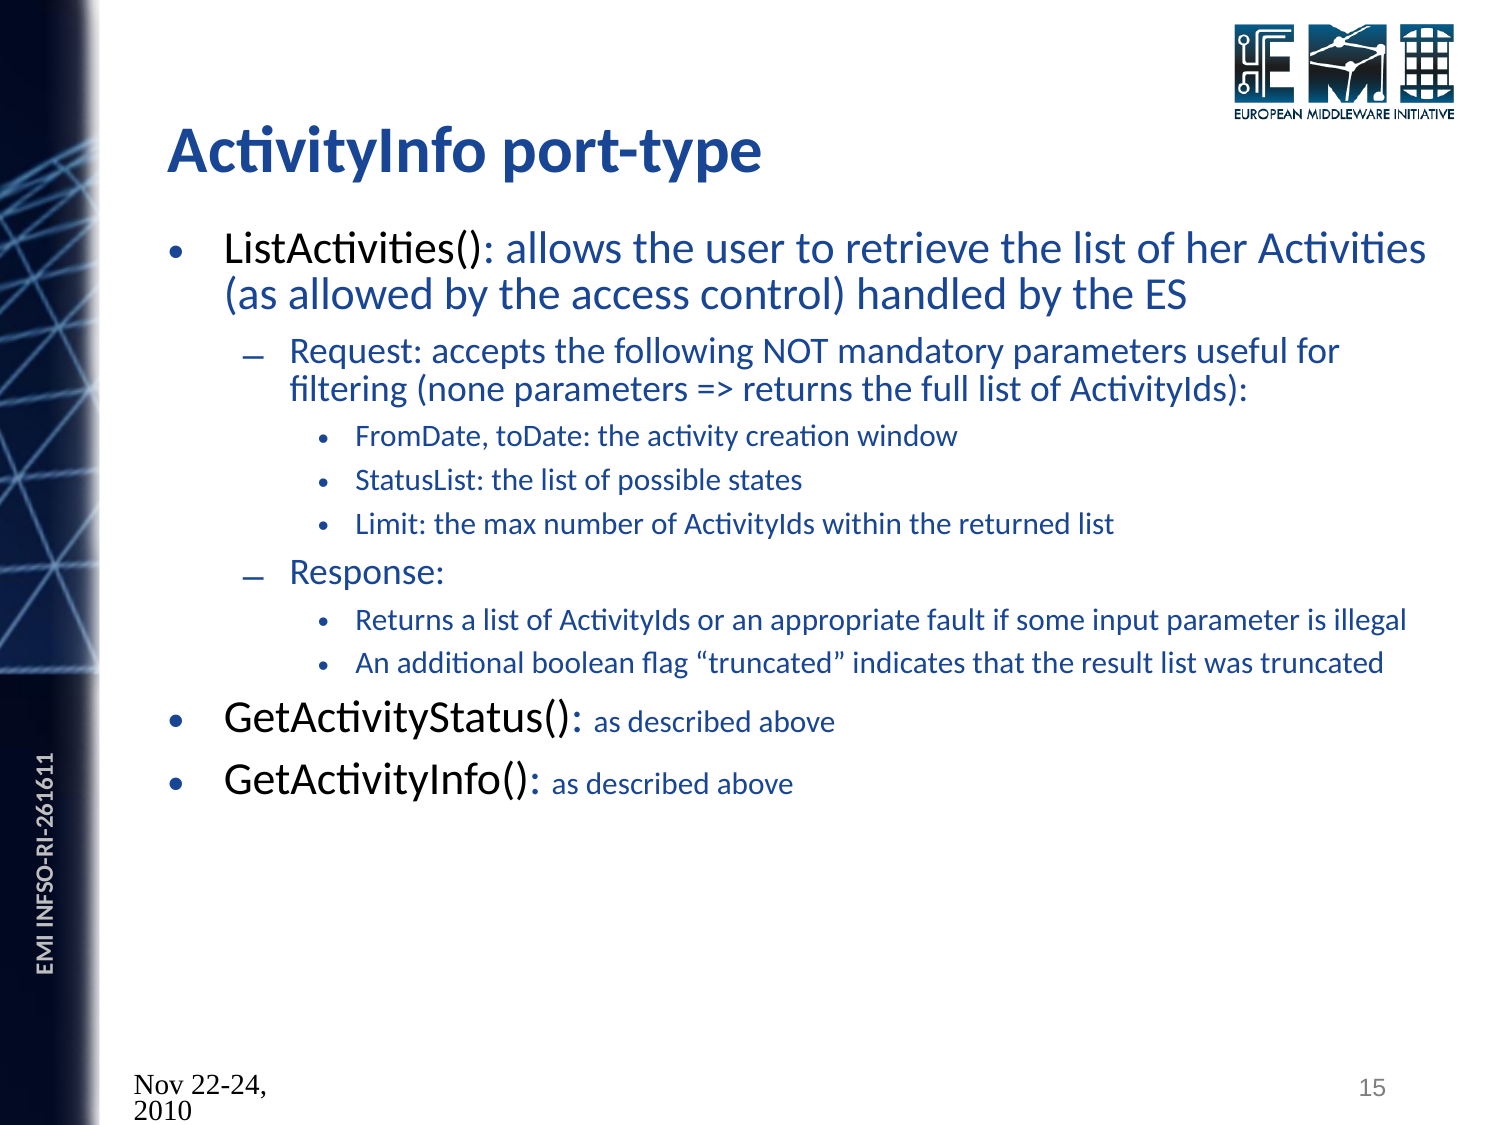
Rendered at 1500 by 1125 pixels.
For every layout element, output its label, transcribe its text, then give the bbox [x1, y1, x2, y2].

picture [0, 0, 111, 1125]
text_box ActivityInfo port-type [153, 115, 1388, 212]
picture [1185, 8, 1500, 140]
list ListActivities(): allows the user to retrieve the list of her Activities (as allowed by the access control) handled by the ES Request: accepts the following NOT mandatory parameters useful for filtering (none parameters => returns the full list of ActivityIds): FromDate, toDate: the activity creation window StatusList: the list of possible states Limit: the max number of ActivityIds within the returned list Response: Returns a list of ActivityIds or an appropriate fault if some input parameter is illegal An additional boolean flag “truncated” indicates that the result list was truncated GetActivityStatus(): as described above GetActivityInfo(): as described above [153, 221, 1463, 1053]
text_box <number> [1343, 1063, 1426, 1123]
